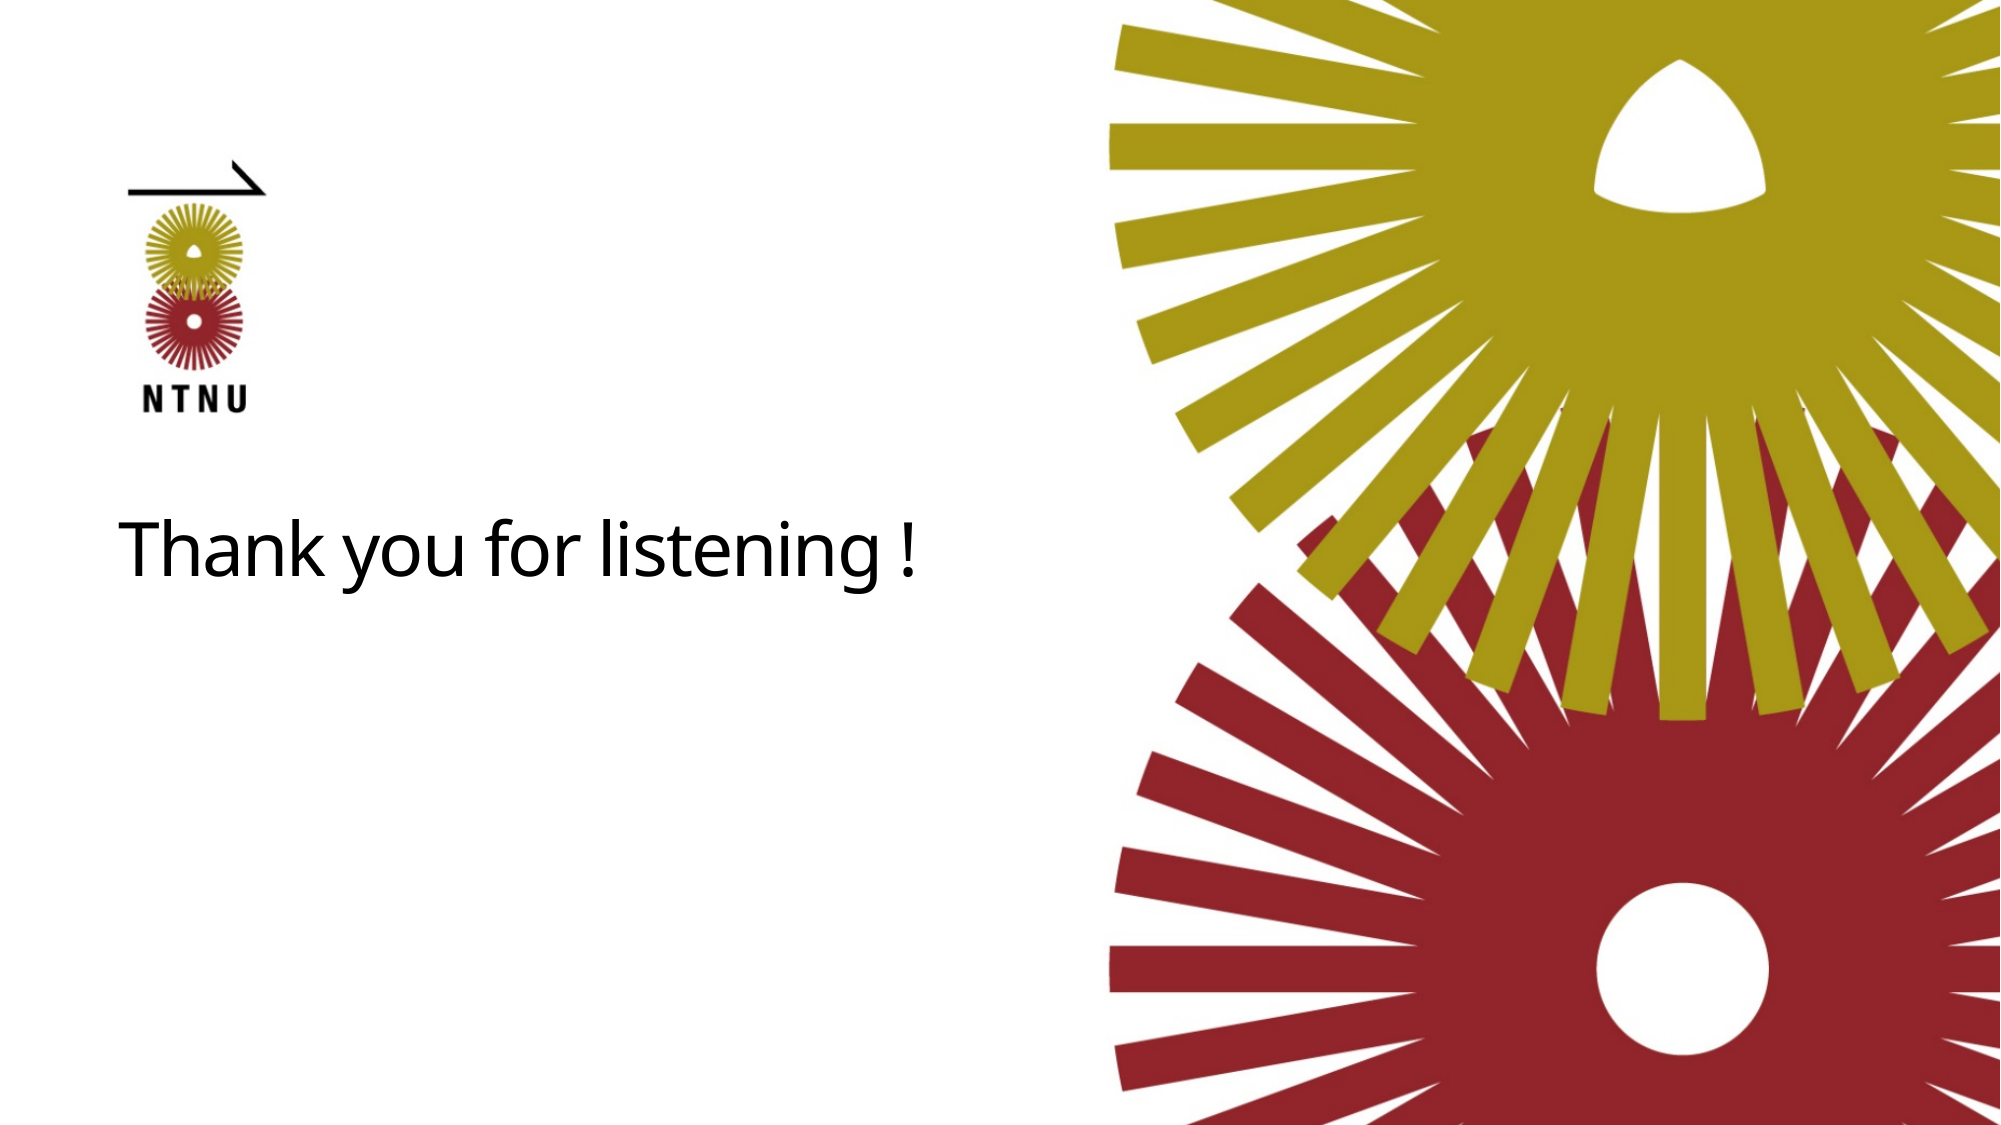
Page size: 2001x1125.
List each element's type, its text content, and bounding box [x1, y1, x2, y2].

picture [0, 0, 2000, 1125]
text_box Thank you for listening ! [103, 494, 1042, 611]
